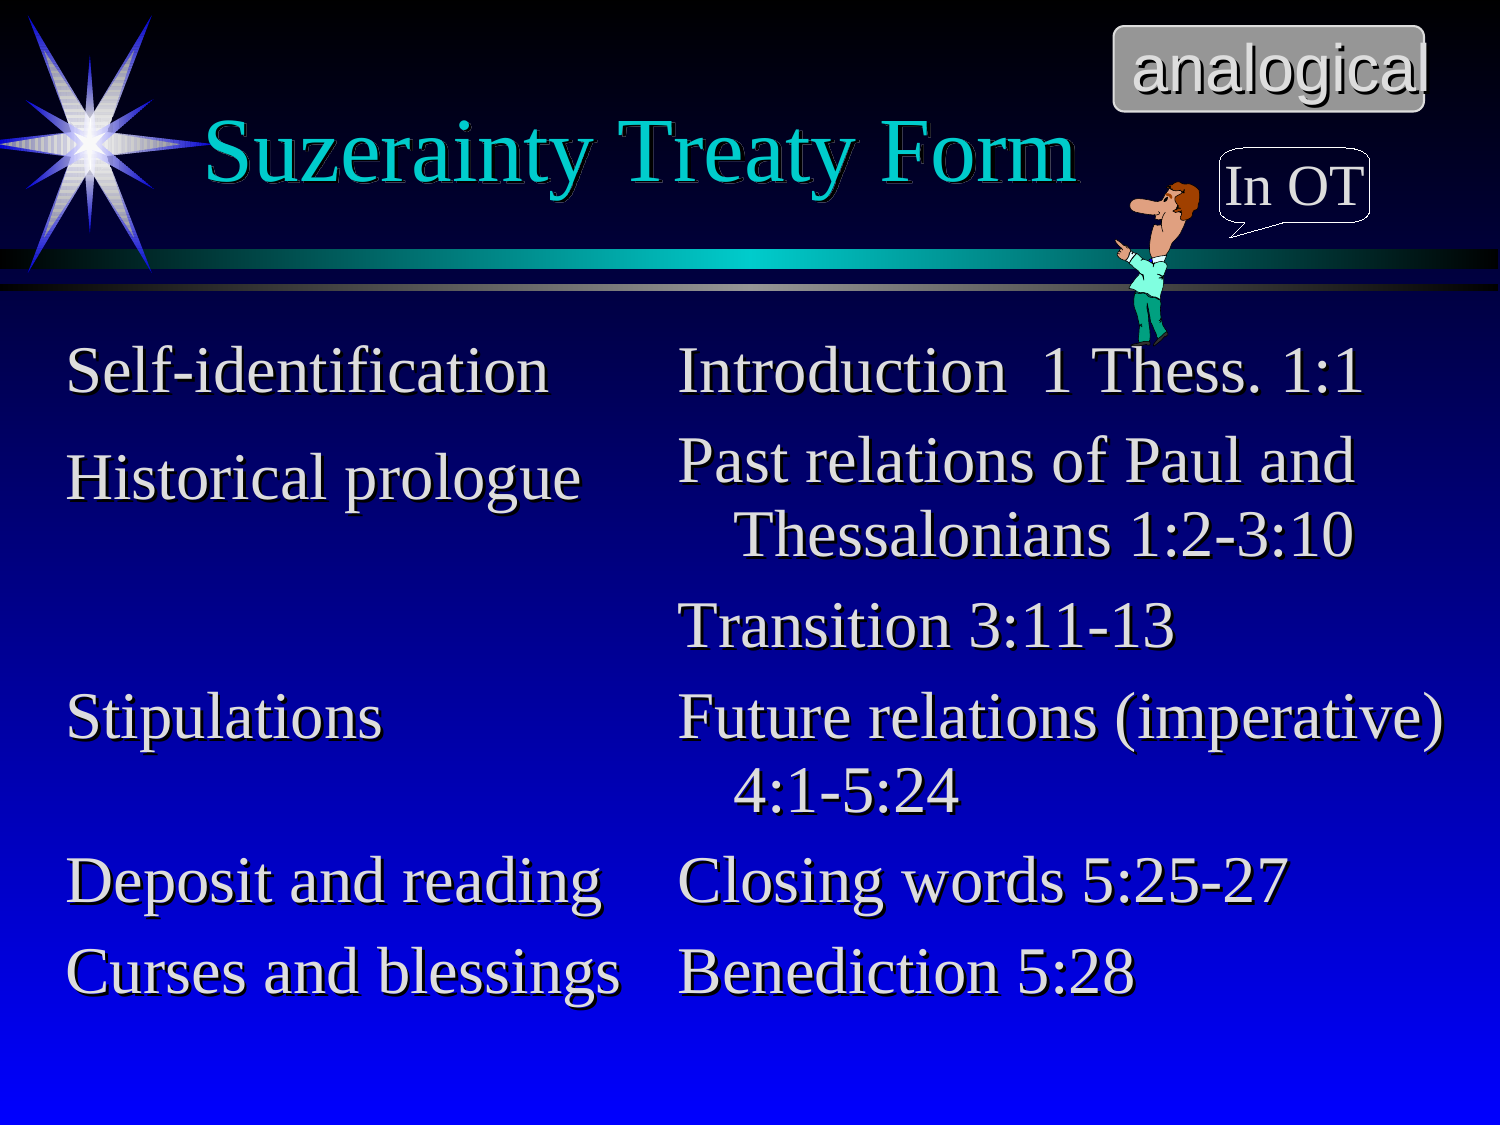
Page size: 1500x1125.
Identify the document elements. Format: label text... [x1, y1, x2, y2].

chart [1114, 181, 1201, 347]
text_box In OT [1219, 147, 1370, 238]
list Introduction 1 Thess. 1:1 Past relations of Paul and Thessalonians 1:2-3:10 Transition 3:11-13 Future relations (imperative) 4:1-5:24 Closing words 5:25-27 Benediction 5:28 [713, 324, 1463, 1016]
list Self-identification Historical prologue Stipulations Deposit and reading Curses and blessings [50, 324, 713, 1016]
title Suzerainty Treaty Form [187, 56, 1463, 244]
text_box analogical [1113, 26, 1424, 112]
